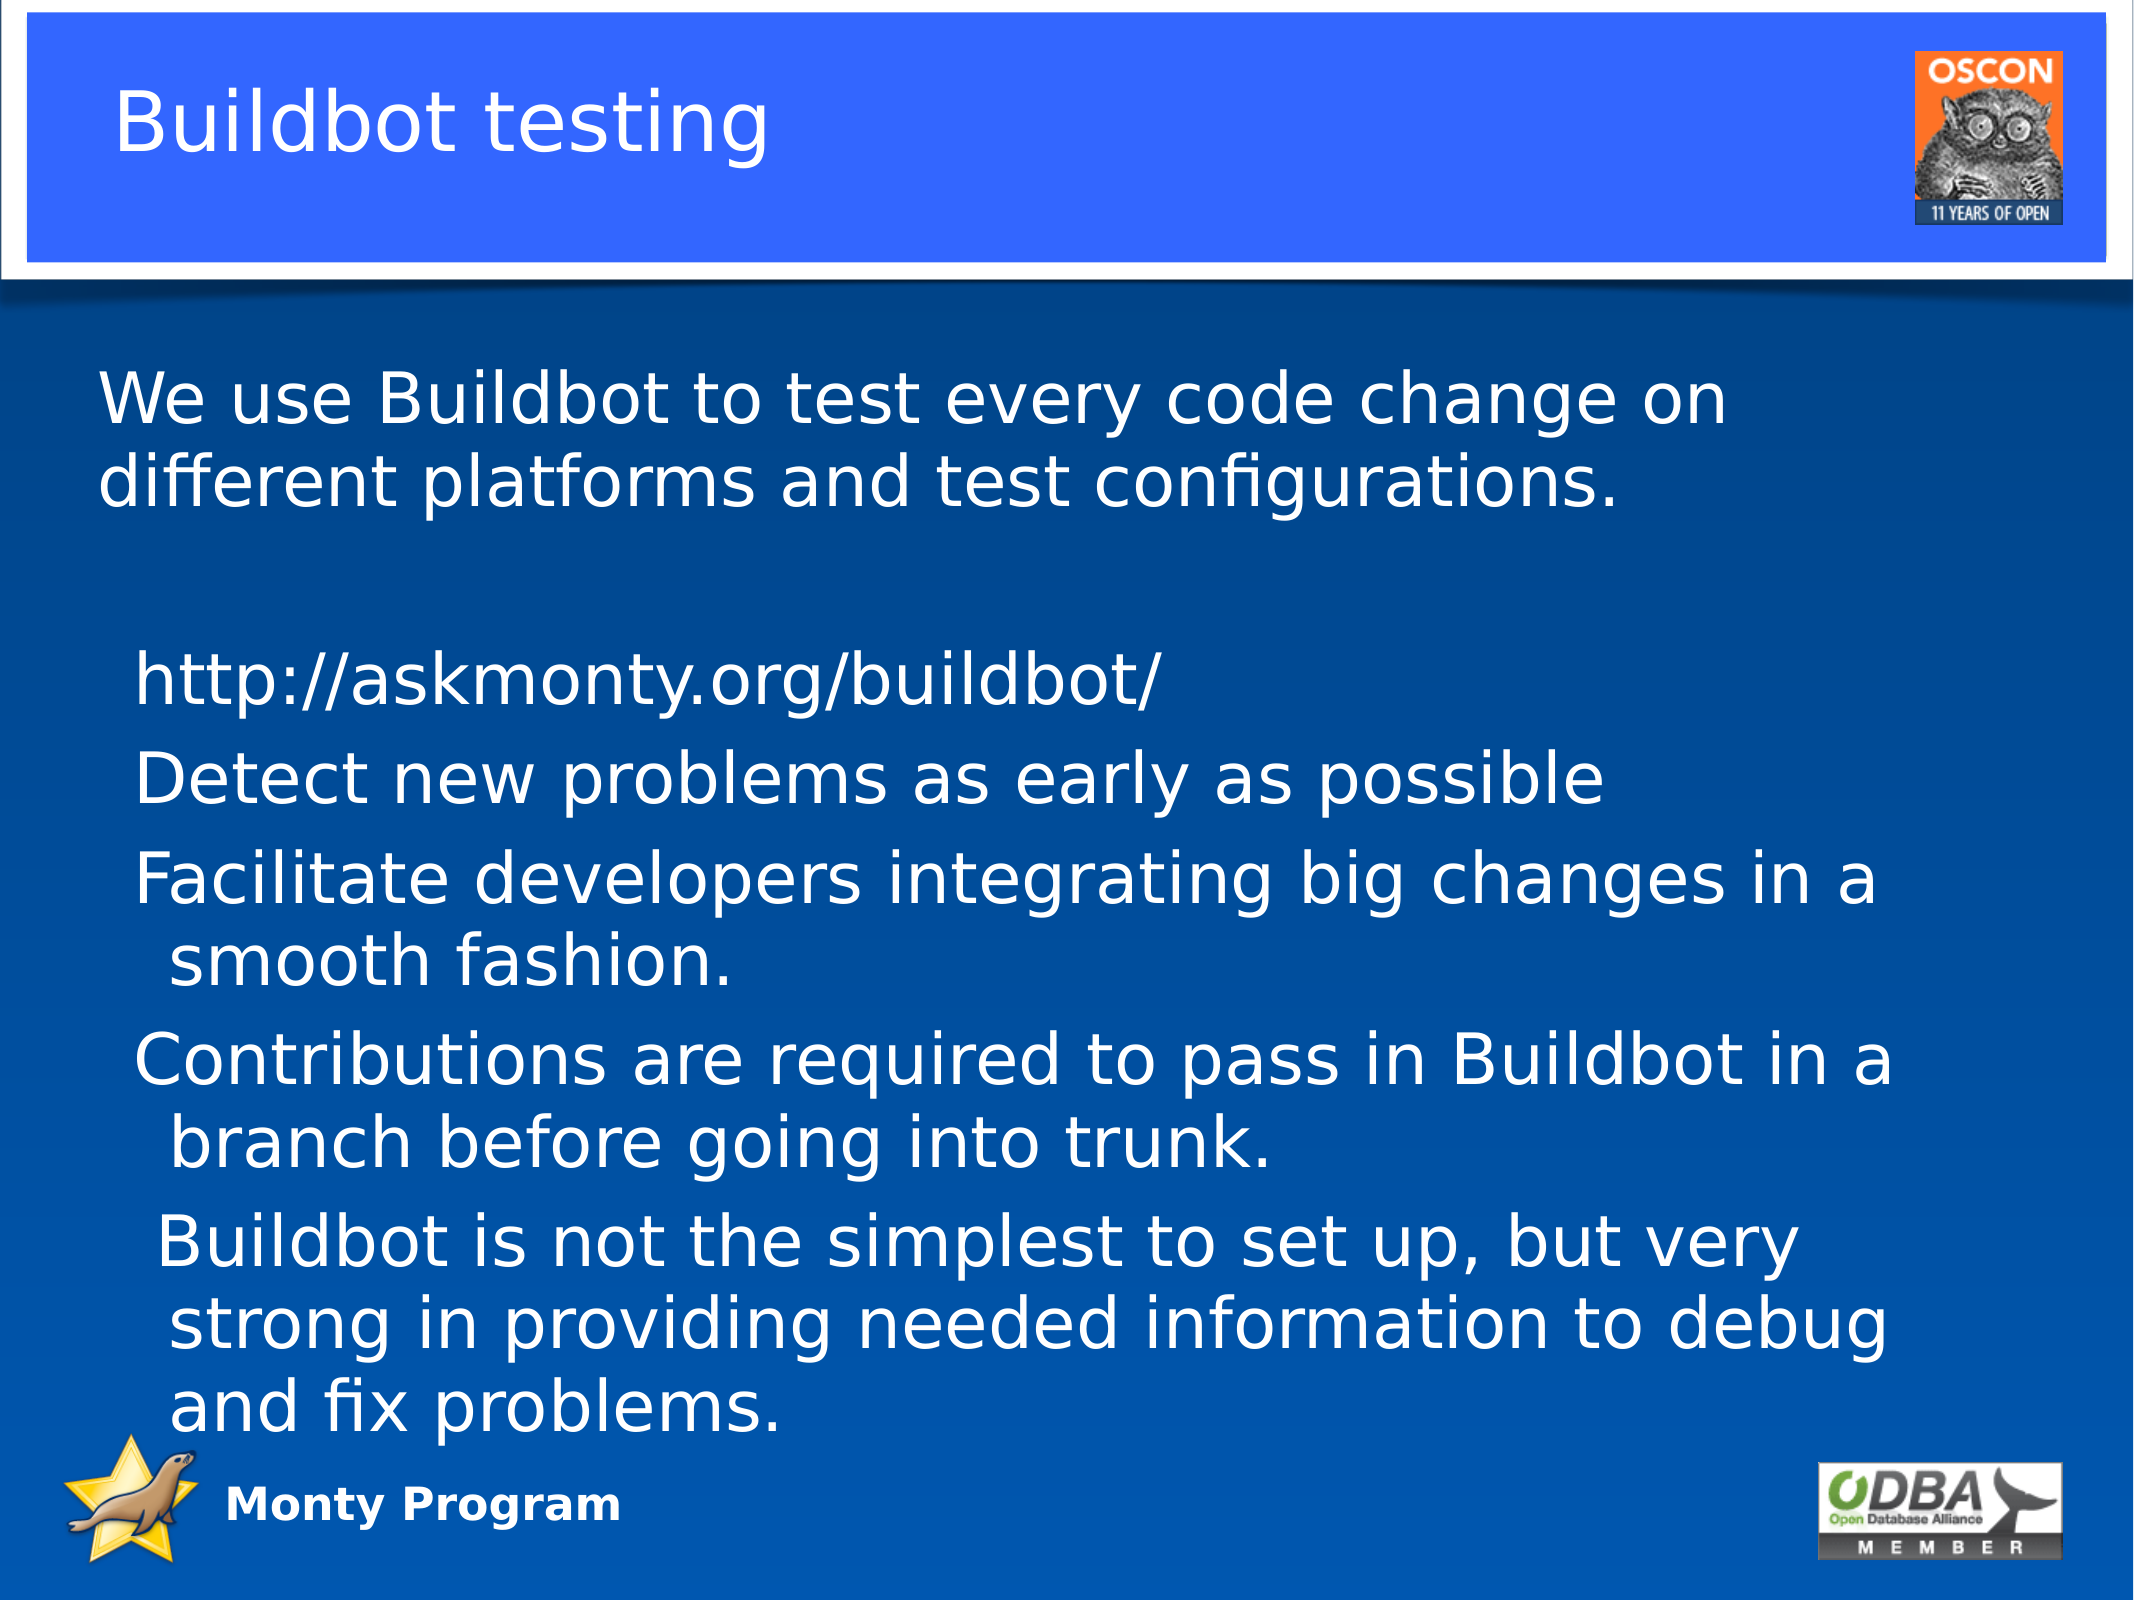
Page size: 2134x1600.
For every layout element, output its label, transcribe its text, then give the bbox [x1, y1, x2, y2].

title Buildbot testing [104, 36, 2067, 210]
picture [1818, 1462, 2063, 1560]
picture [60, 1428, 203, 1571]
list We use Buildbot to test every code change on different platforms and test configurations. http://askmonty.org/buildbot/ Detect new problems as early as possible Facilitate developers integrating big changes in a smooth fashion. Contributions are required to pass in Buildbot in a branch before going into trunk. Buildbot is not the simplest to set up, but very strong in providing needed information to debug and fix problems. [89, 349, 2053, 1457]
picture [0, 0, 2134, 313]
